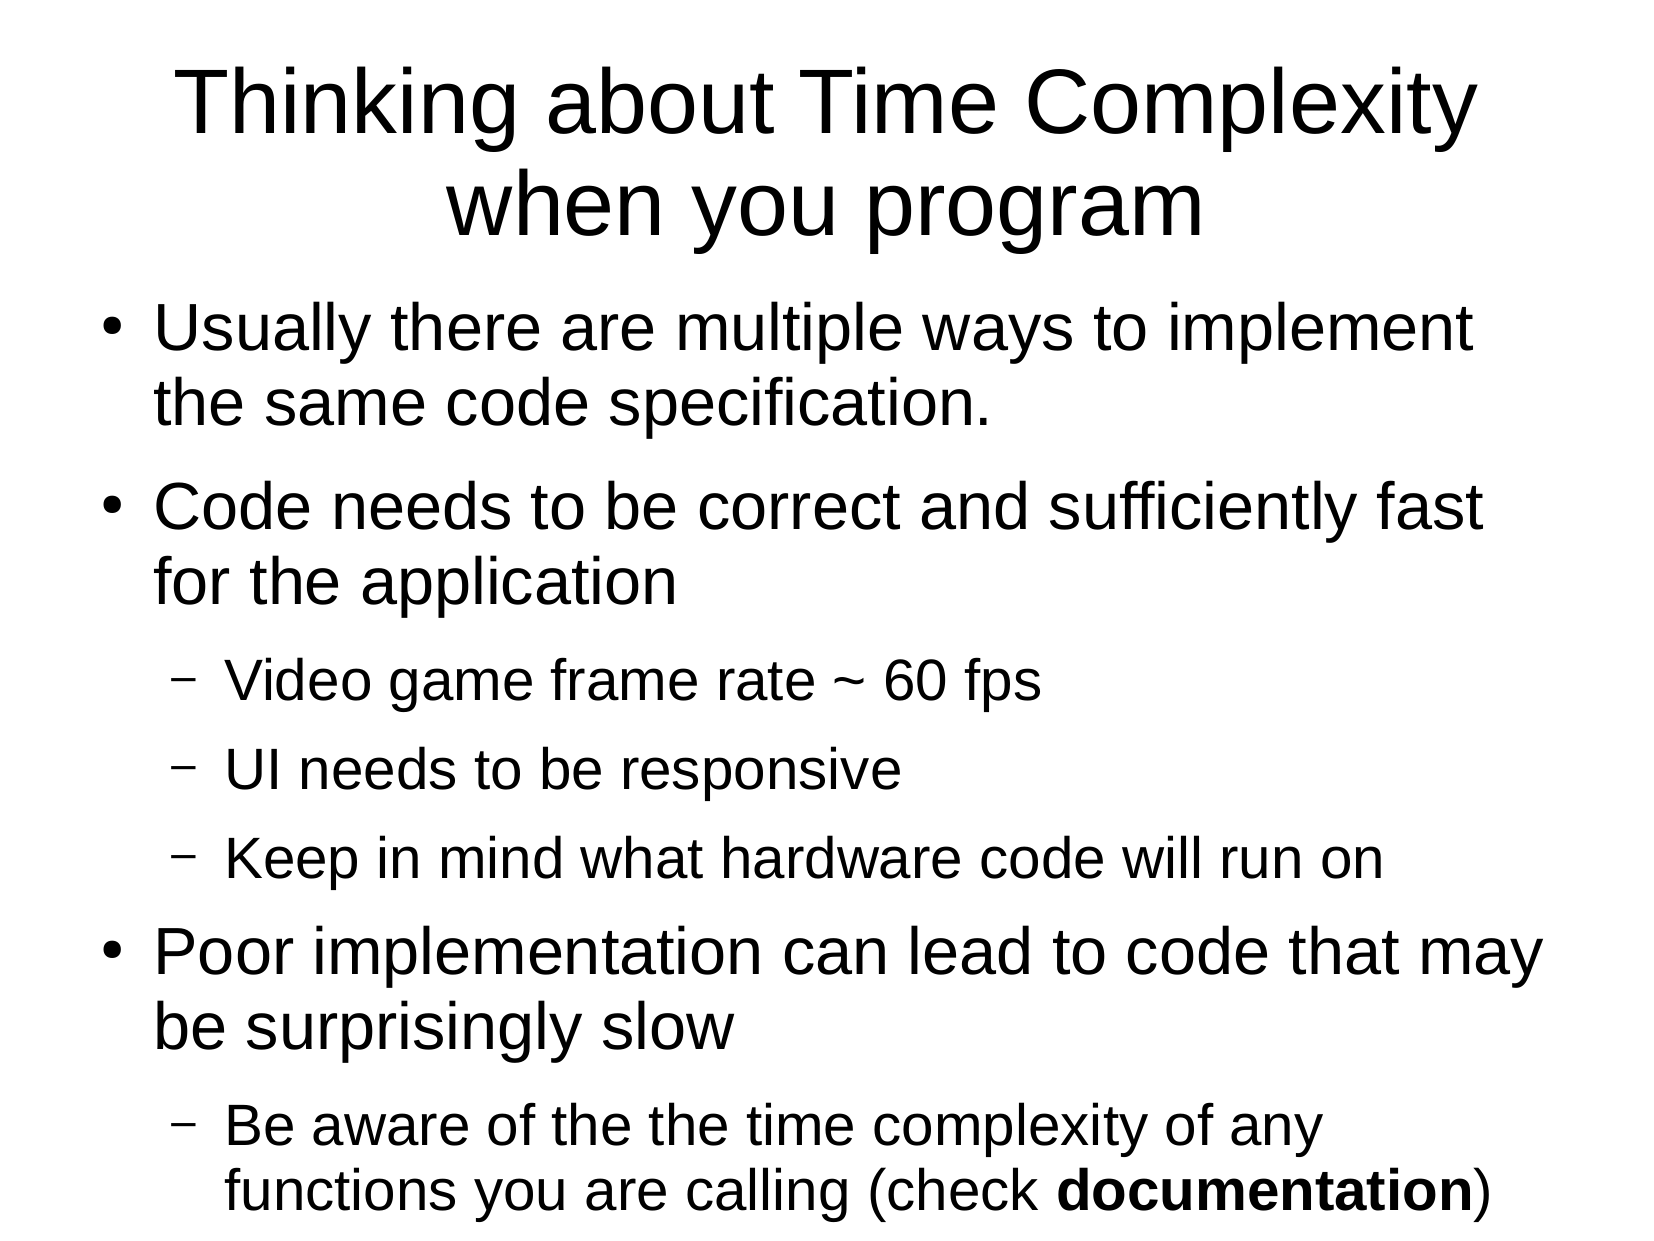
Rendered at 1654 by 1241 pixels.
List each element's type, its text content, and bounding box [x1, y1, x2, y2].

list Usually there are multiple ways to implement the same code specification. Code needs to be correct and sufficiently fast for the application Video game frame rate ~ 60 fps UI needs to be responsive Keep in mind what hardware code will run on Poor implementation can lead to code that may be surprisingly slow Be aware of the the time complexity of any functions you are calling (check documentation) [82, 290, 1571, 1224]
title Thinking about Time Complexity when you program [82, 49, 1571, 257]
